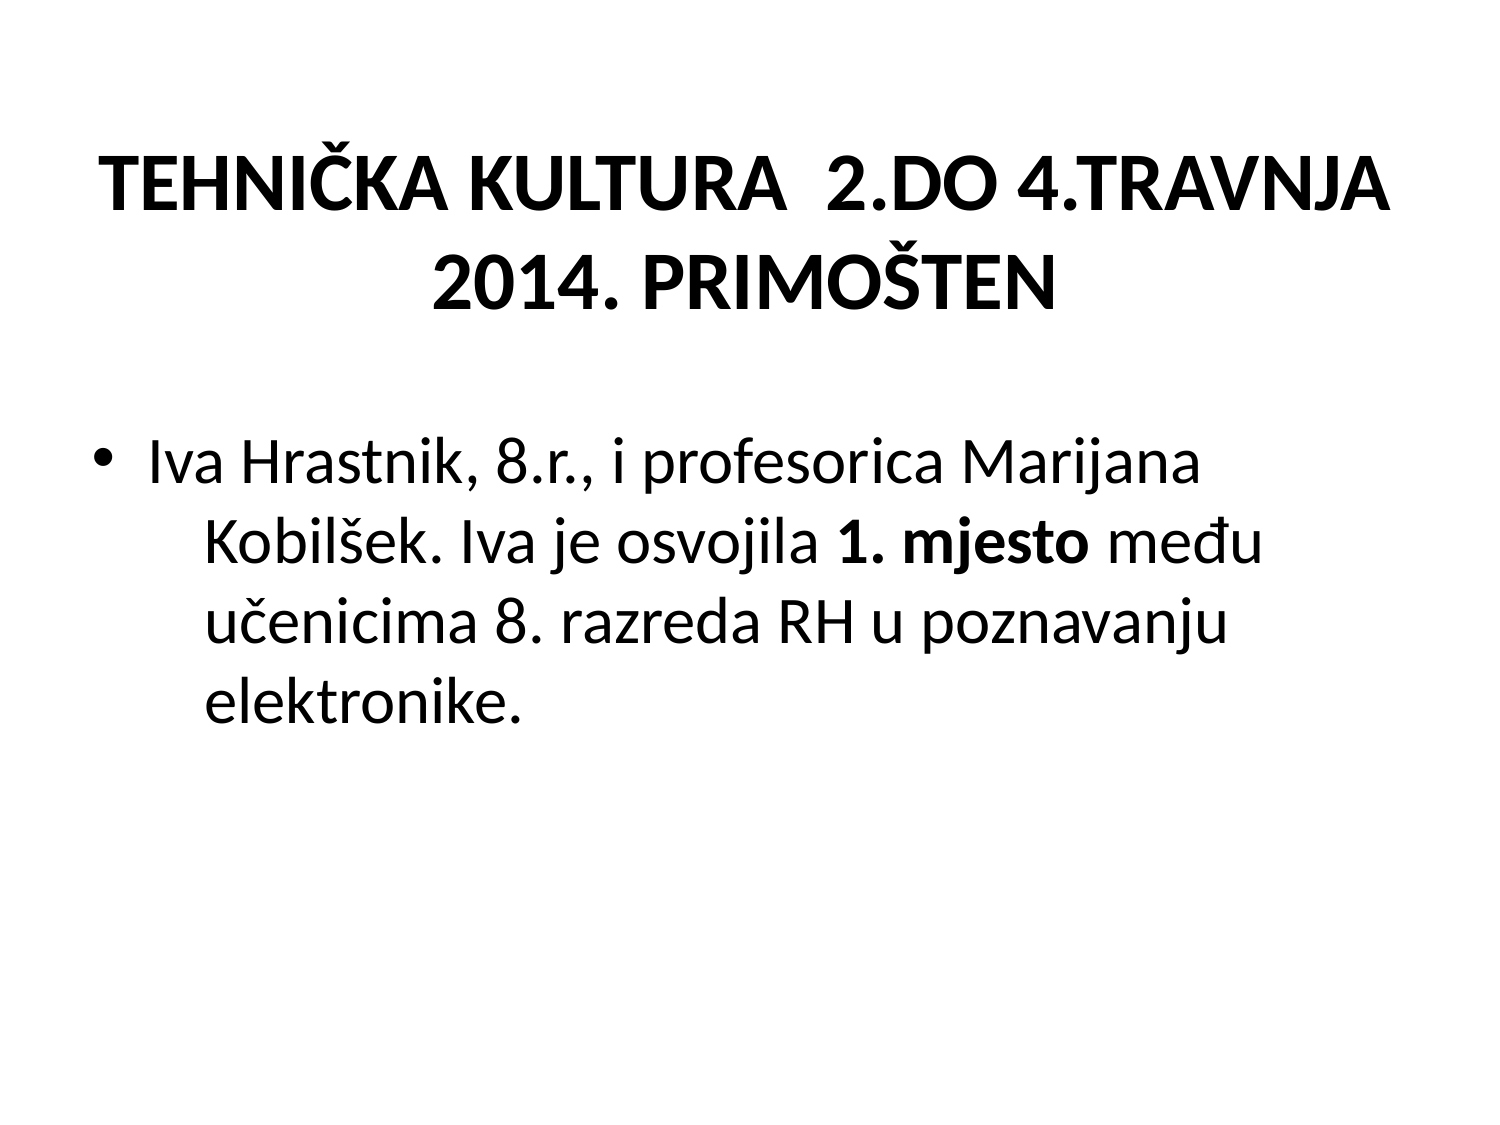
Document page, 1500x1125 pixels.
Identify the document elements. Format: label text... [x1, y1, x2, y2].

list Iva Hrastnik, 8.r., i profesorica Marijana Kobilšek. Iva je osvojila 1. mjesto među učenicima 8. razreda RH u poznavanju elektronike. [76, 408, 1427, 769]
title TEHNIČKA KULTURA 2.DO 4.TRAVNJA 2014. PRIMOŠTEN [64, 19, 1426, 279]
